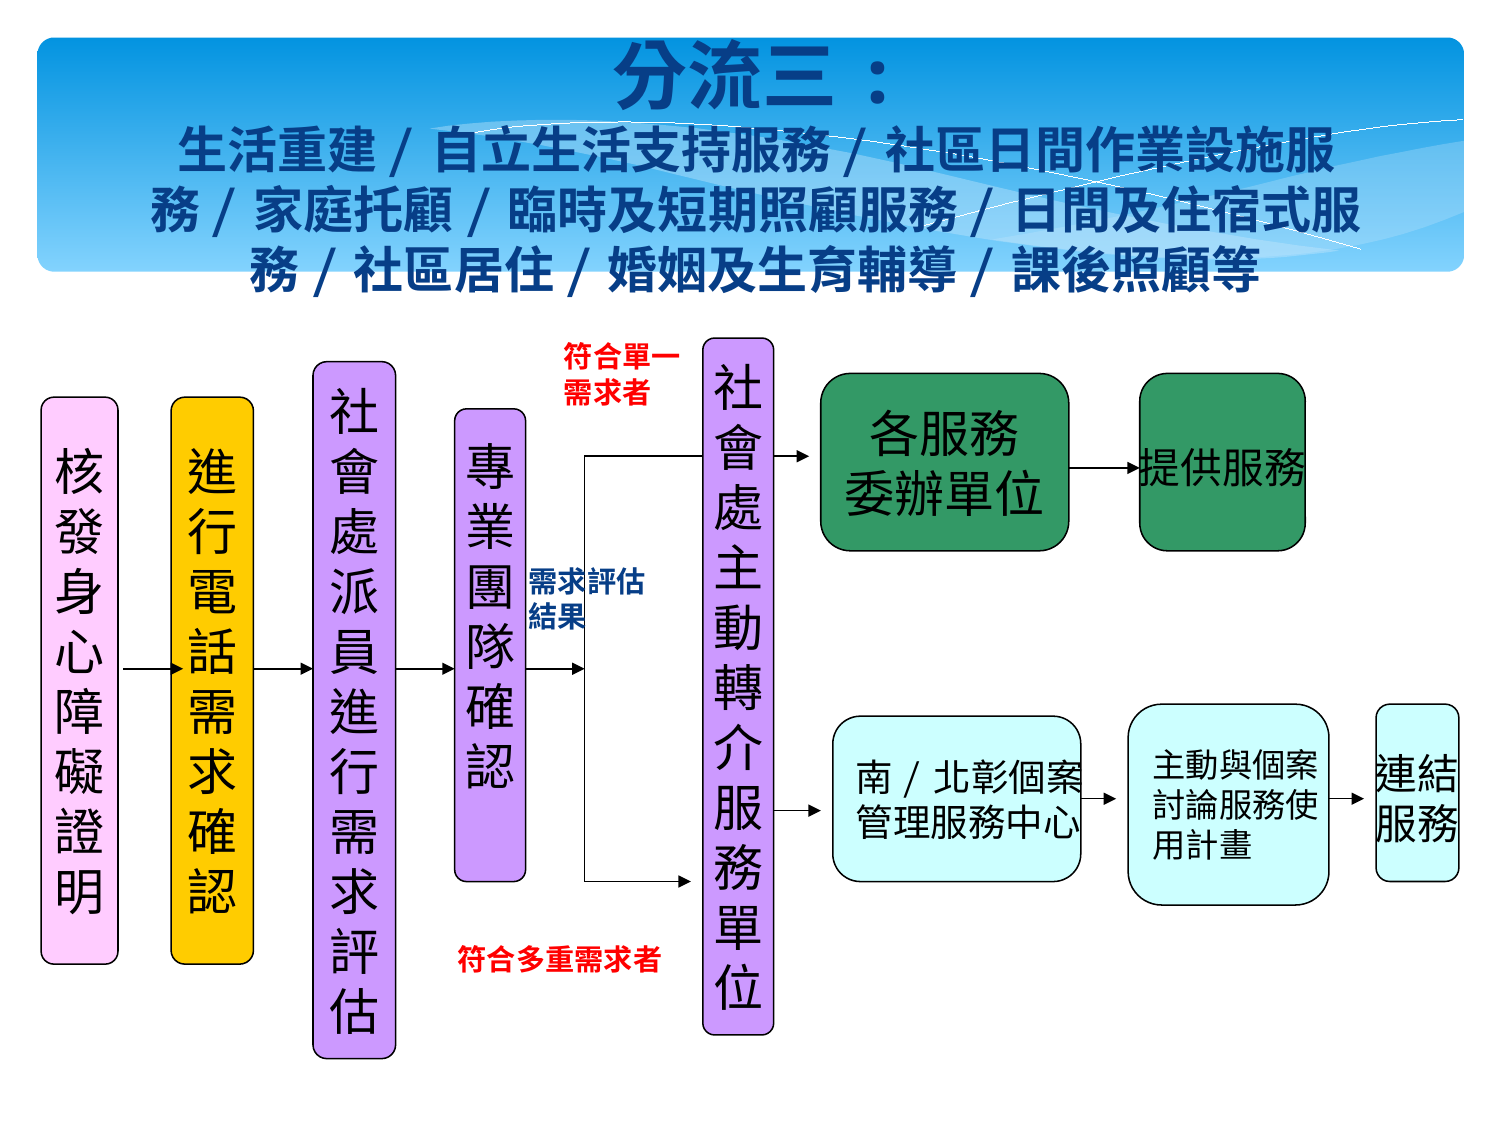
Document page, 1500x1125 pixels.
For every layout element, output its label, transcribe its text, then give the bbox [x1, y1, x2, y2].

text_box 核 發 身 心 障 礙 證 明 [41, 397, 118, 965]
text_box 需求評估 結果 [526, 562, 691, 669]
text_box 符合多重需求者 [442, 940, 702, 988]
text_box 符合單一 需求者 [549, 337, 751, 398]
text_box 各服務 委辦單位 [820, 373, 1069, 551]
text_box 社 會 處 派 員 進 行 需 求 評 估 [312, 361, 396, 1059]
text_box 連結 服務 [1376, 704, 1459, 882]
title 分流三: 生活重建/自立生活支持服務/社區日間作業設施服務/家庭托顧/臨時及短期照顧服務/日間及住宿式服務/社區居住/婚姻及生育輔導/課後照顧等 [123, 78, 1388, 250]
text_box 社 會 處 主 動 轉 介 服 務 單 位 [702, 338, 774, 1035]
text_box 主動與個案 討論服務使 用計畫 [1128, 704, 1329, 906]
text_box 提供服務 [1139, 373, 1306, 551]
text_box 進 行 電 話 需 求 確 認 [171, 397, 254, 965]
text_box 專 業 團 隊 確 認 [454, 408, 526, 882]
text_box 南/北彰個案 管理服務中心 [832, 716, 1081, 882]
